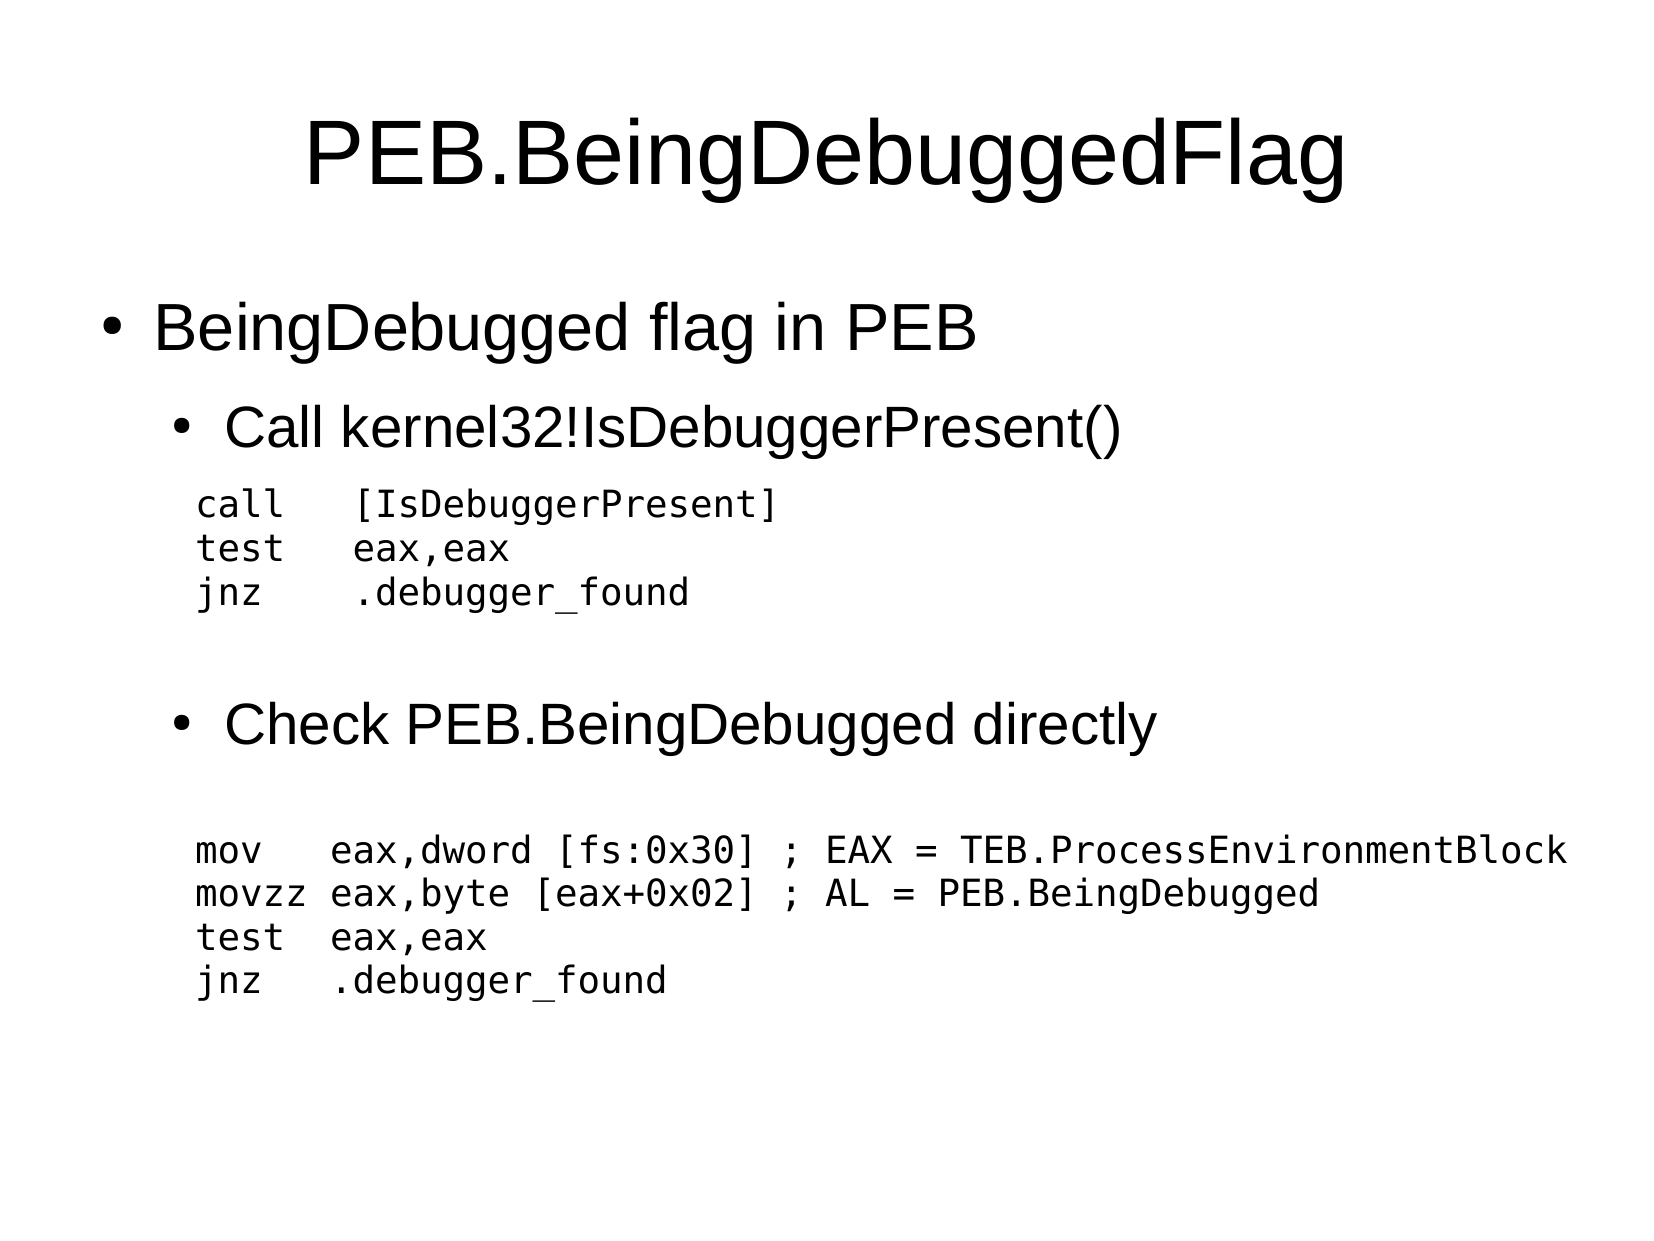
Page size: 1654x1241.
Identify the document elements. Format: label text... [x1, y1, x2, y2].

list BeingDebugged flag in PEB Call kernel32!IsDebuggerPresent() call [IsDebuggerPresent] test eax,eax jnz .debugger_found Check PEB.BeingDebugged directly mov eax,dword [fs:0x30] ; EAX = TEB.ProcessEnvironmentBlock movzz eax,byte [eax+0x02] ; AL = PEB.BeingDebugged test eax,eax jnz .debugger_found [82, 290, 1571, 1109]
title PEB.BeingDebuggedFlag [82, 49, 1571, 257]
